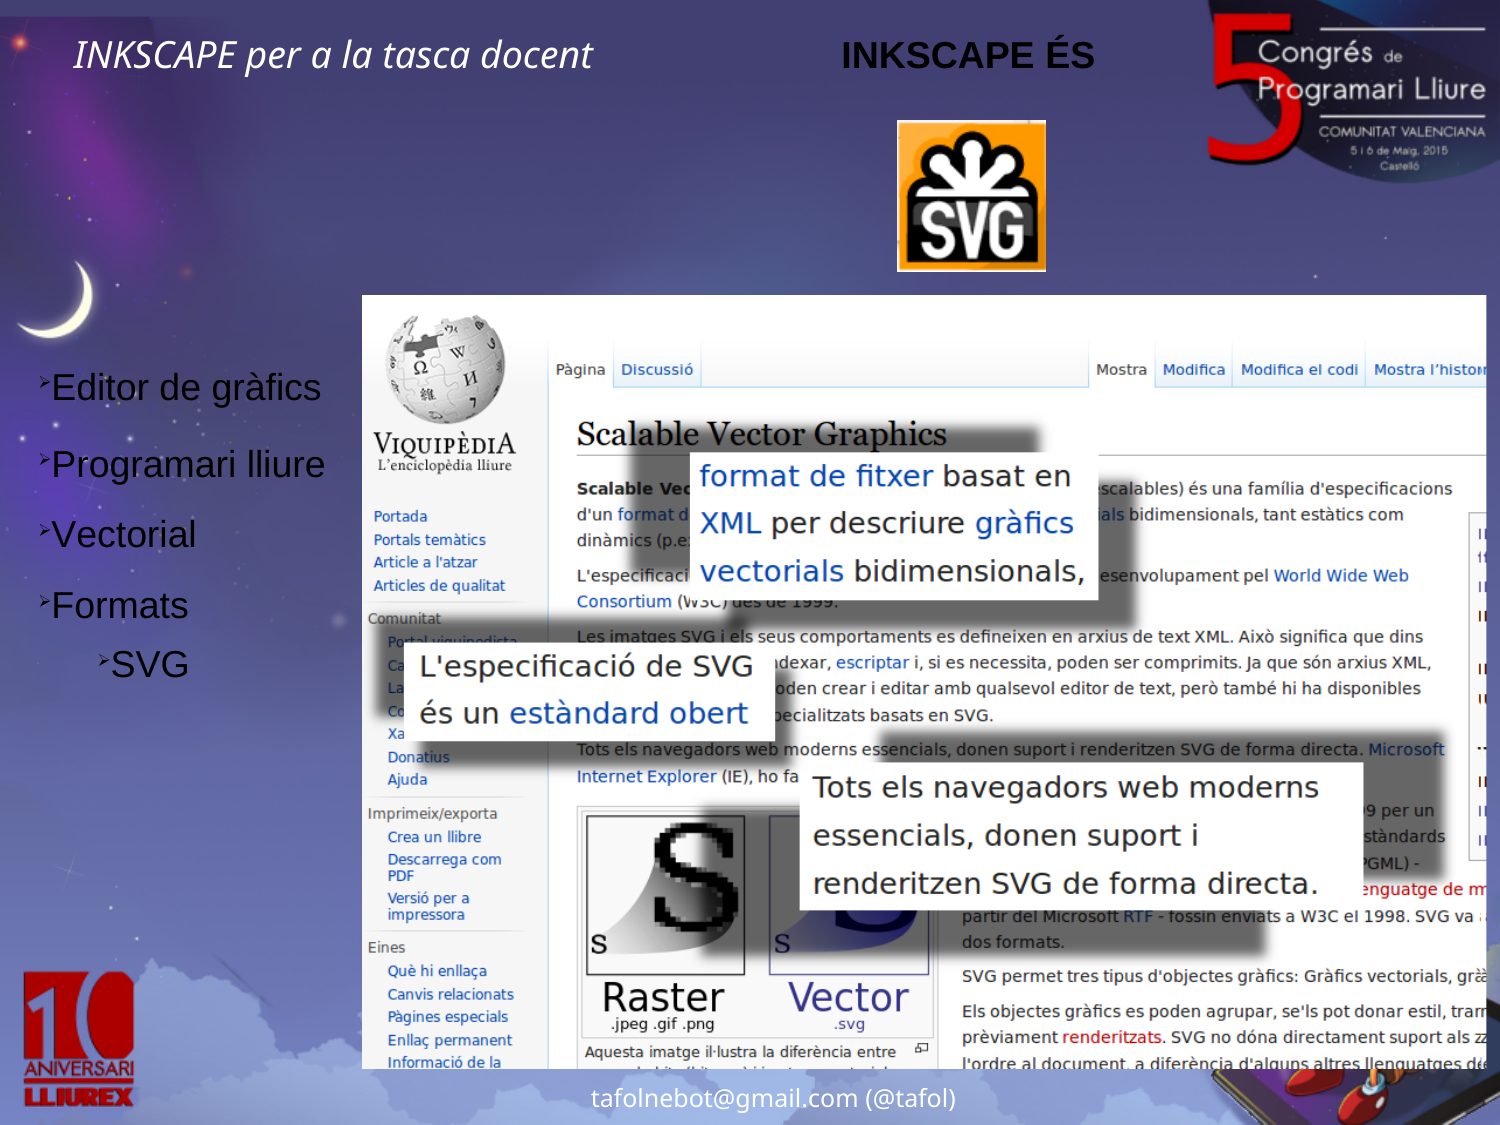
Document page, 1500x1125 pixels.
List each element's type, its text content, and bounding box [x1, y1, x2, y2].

text_box Formats [23, 573, 362, 634]
text_box Editor de gràfics [23, 355, 362, 416]
text_box INKSCAPE ÉS [826, 23, 1170, 84]
text_box Programari lliure [23, 432, 362, 492]
text_box Vectorial [23, 503, 362, 563]
picture [0, 0, 1500, 1125]
text_box SVG [82, 633, 331, 693]
